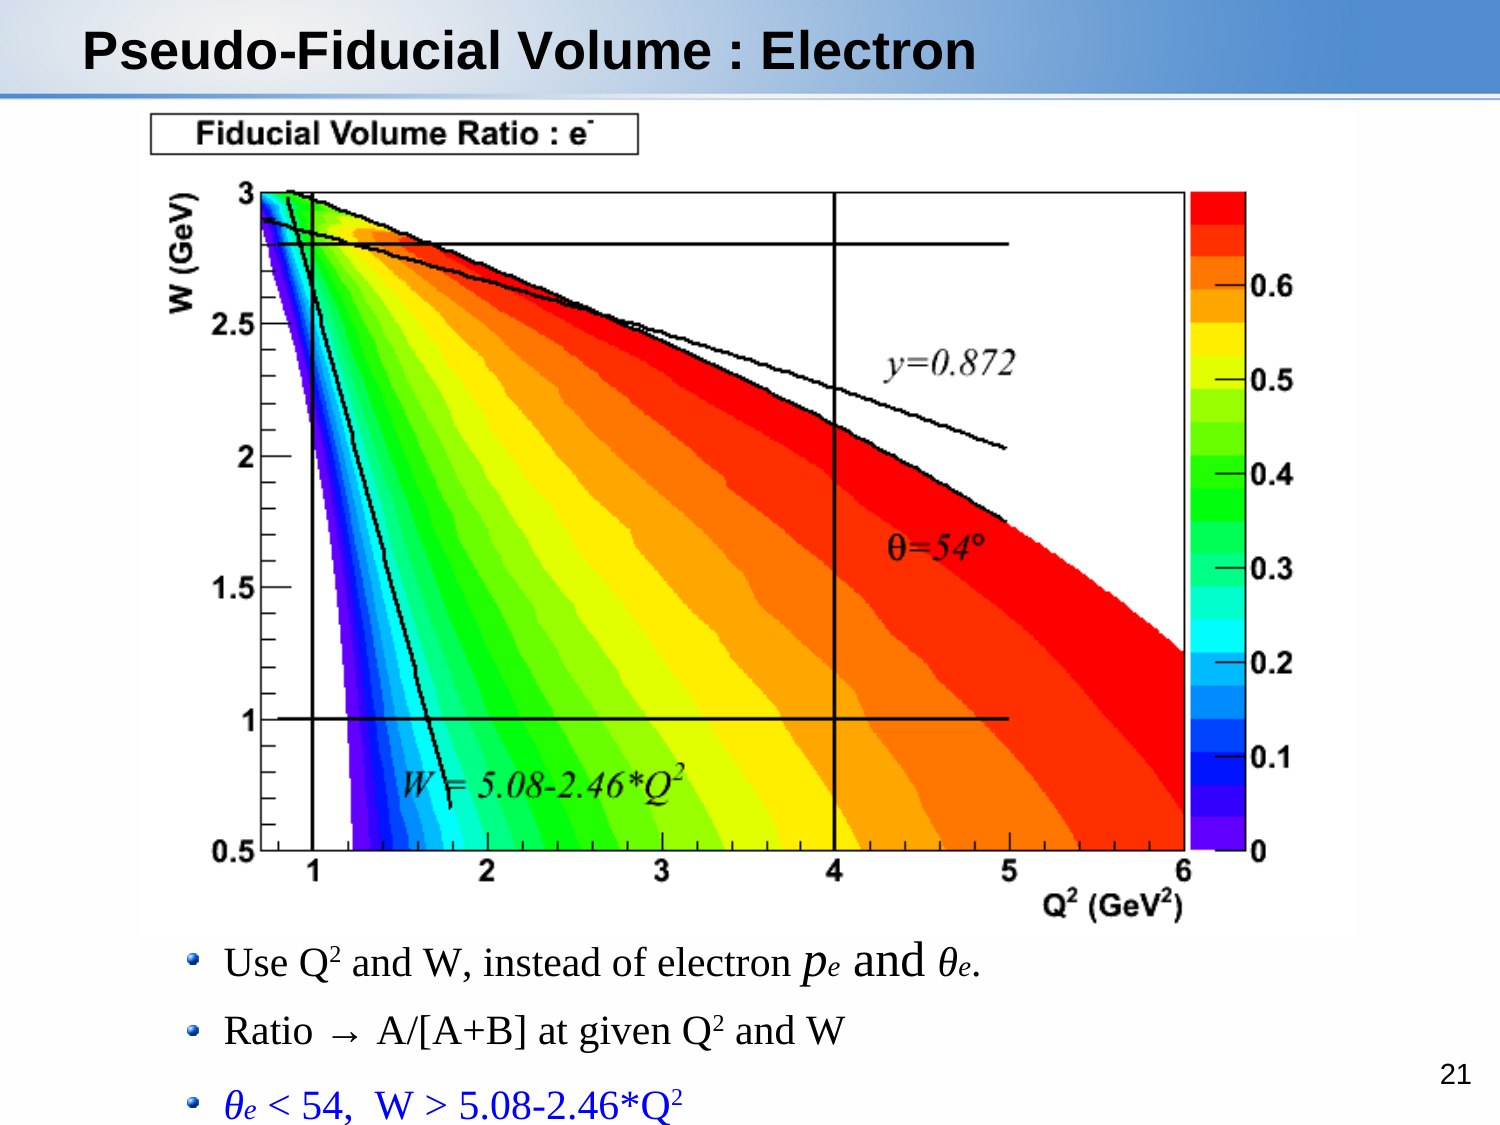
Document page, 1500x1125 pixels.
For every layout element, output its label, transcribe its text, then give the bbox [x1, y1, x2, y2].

title Pseudo-Fiducial Volume : Electron [49, 12, 1463, 94]
list Use Q2 and W, instead of electron pe and θe. Ratio → A/[A+B] at given Q2 and W θe < 54, W > 5.08-2.46*Q2 [187, 931, 1351, 1125]
picture [0, 0, 1500, 1125]
